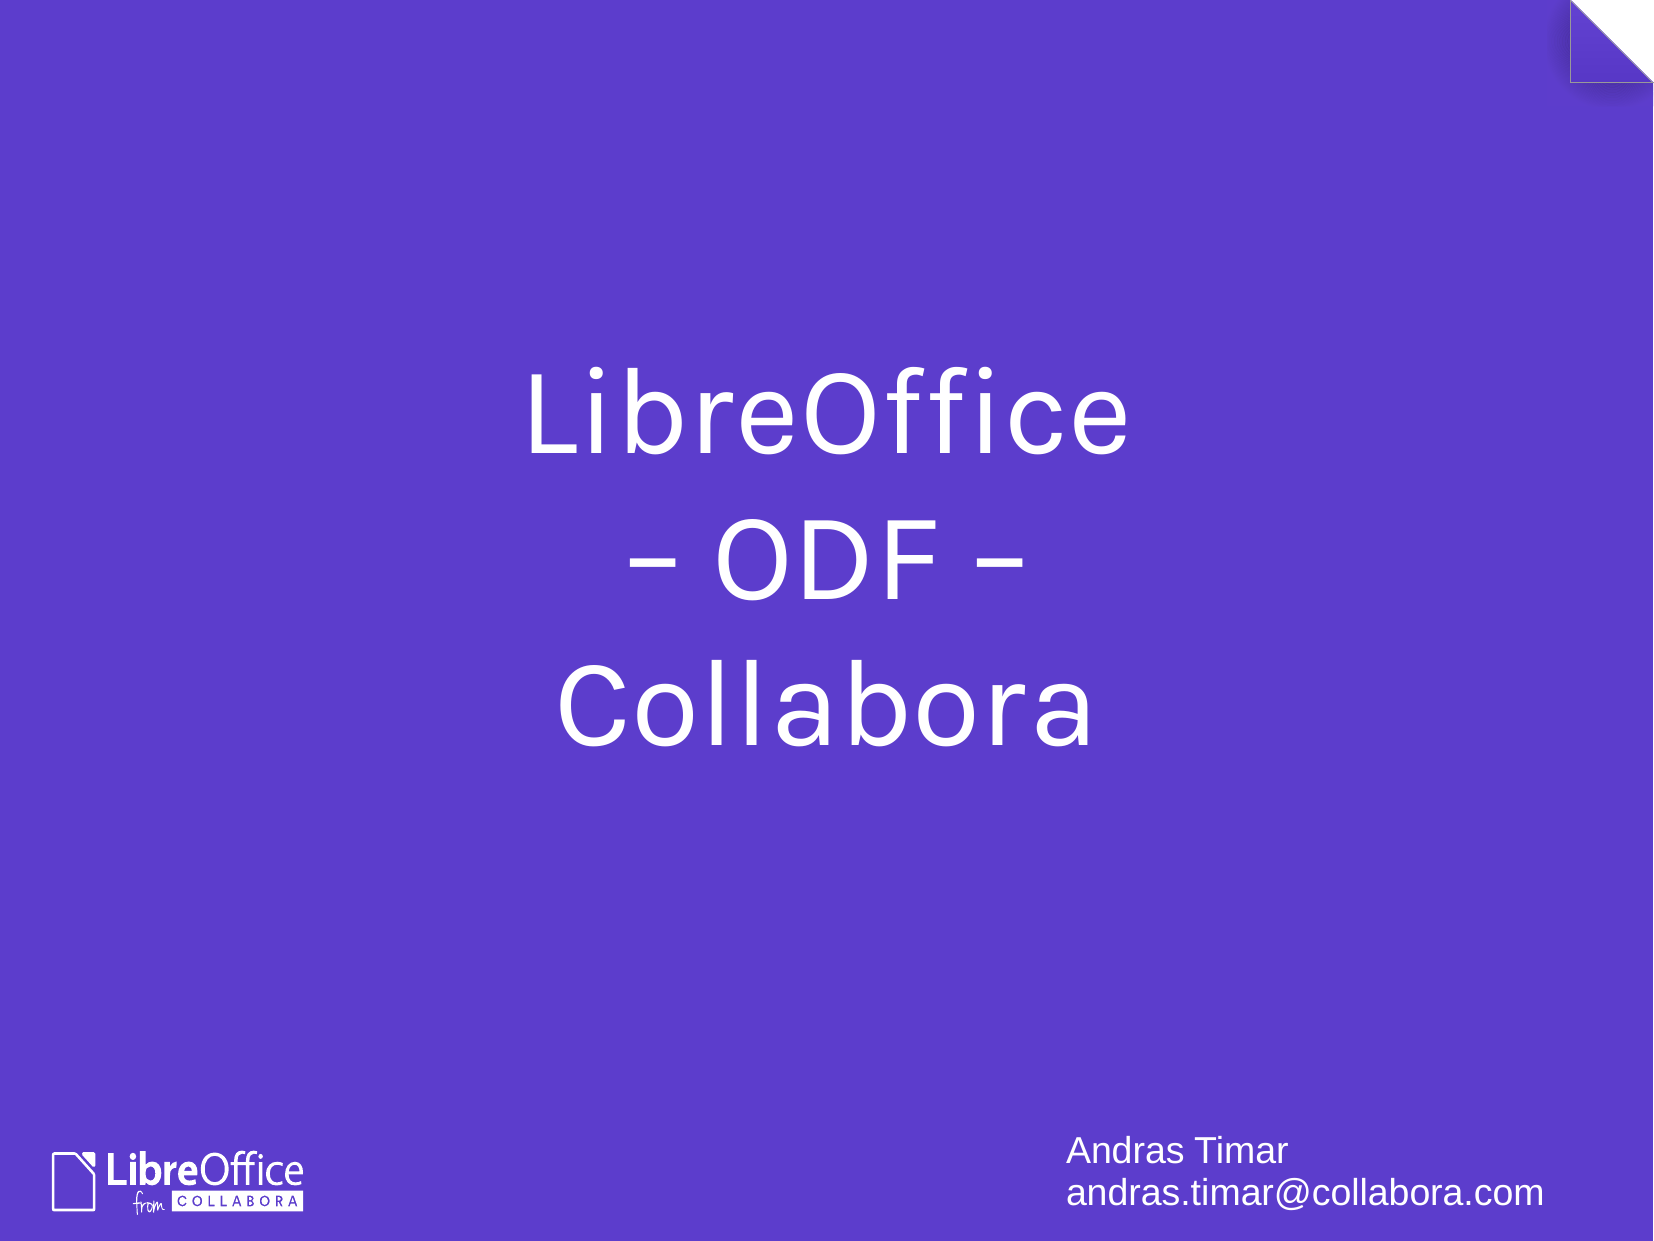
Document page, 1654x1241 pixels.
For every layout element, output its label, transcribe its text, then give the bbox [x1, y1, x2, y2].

title LibreOffice – ODF – Collabora [82, 338, 1571, 778]
text_box Andras Timar andras.timar@collabora.com [1051, 1122, 1630, 1221]
